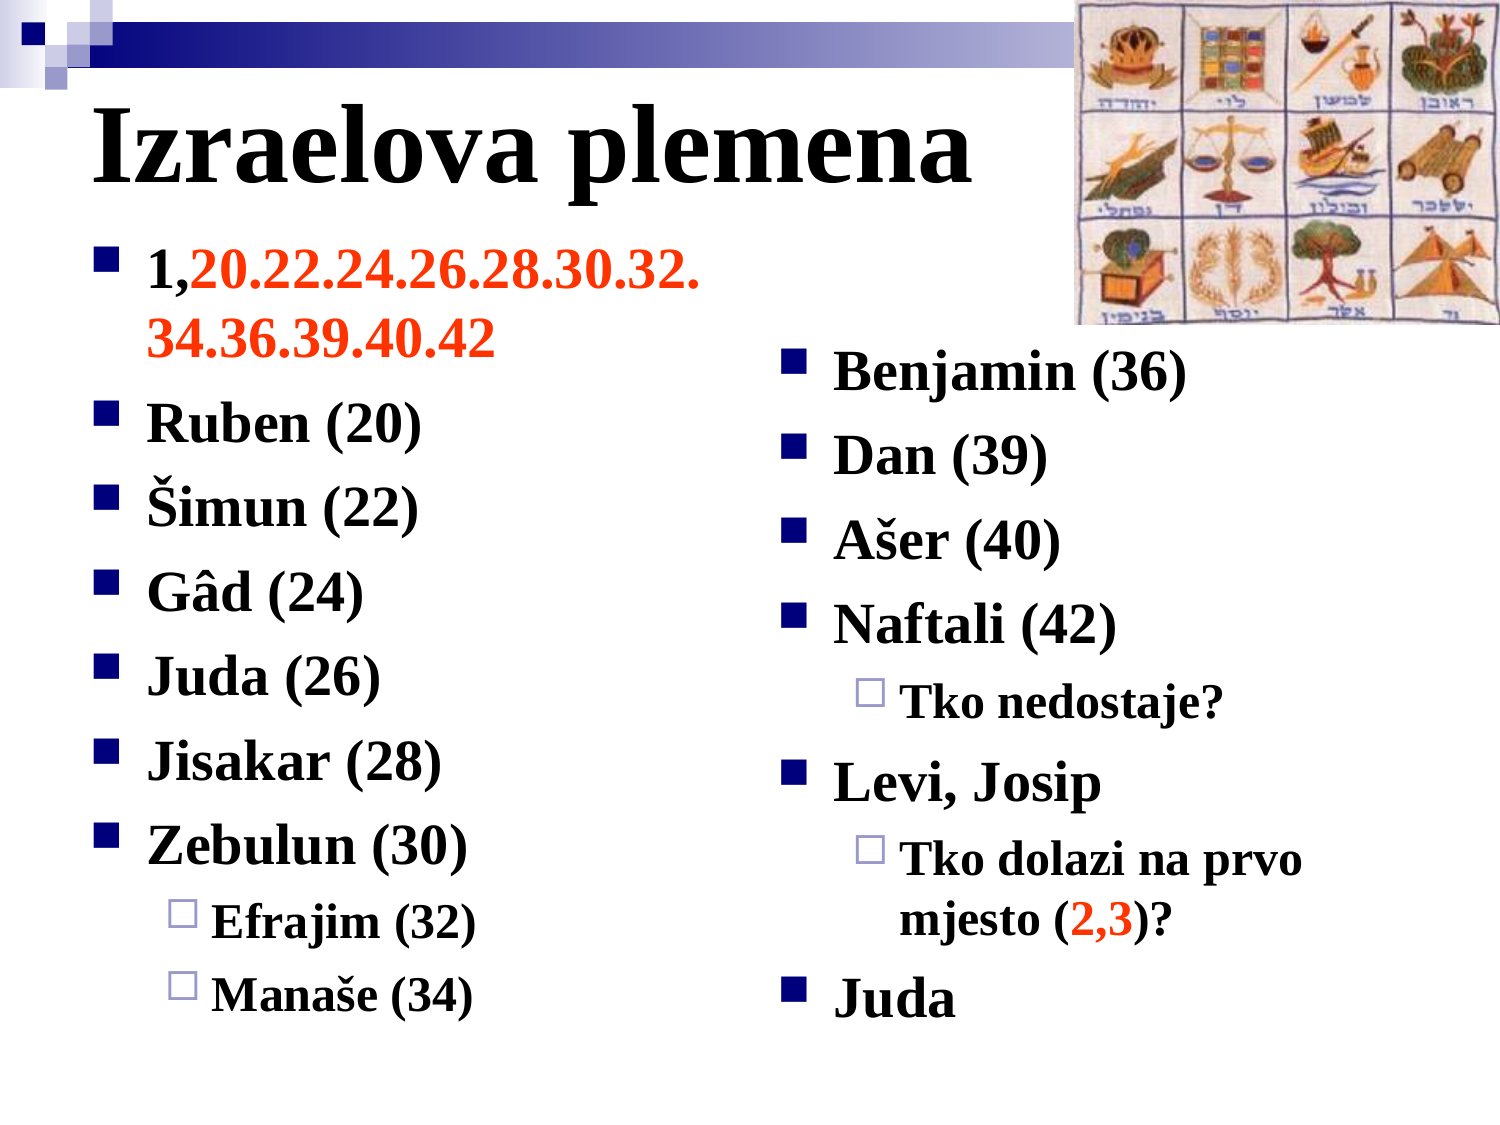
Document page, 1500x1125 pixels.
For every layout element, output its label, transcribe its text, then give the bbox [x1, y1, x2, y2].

list 1,20.22.24.26.28.30.32.34.36.39.40.42 Ruben (20) Šimun (22) Gâd (24) Juda (26) Jisakar (28) Zebulun (30) Efrajim (32) Manaše (34) [75, 222, 738, 1099]
picture [1074, 0, 1500, 325]
list Benjamin (36) Dan (39) Ašer (40) Naftali (42) Tko nedostaje? Levi, Josip Tko dolazi na prvo mjesto (2,3)? Juda [762, 324, 1426, 1125]
title Izraelova plemena [75, 24, 1074, 250]
